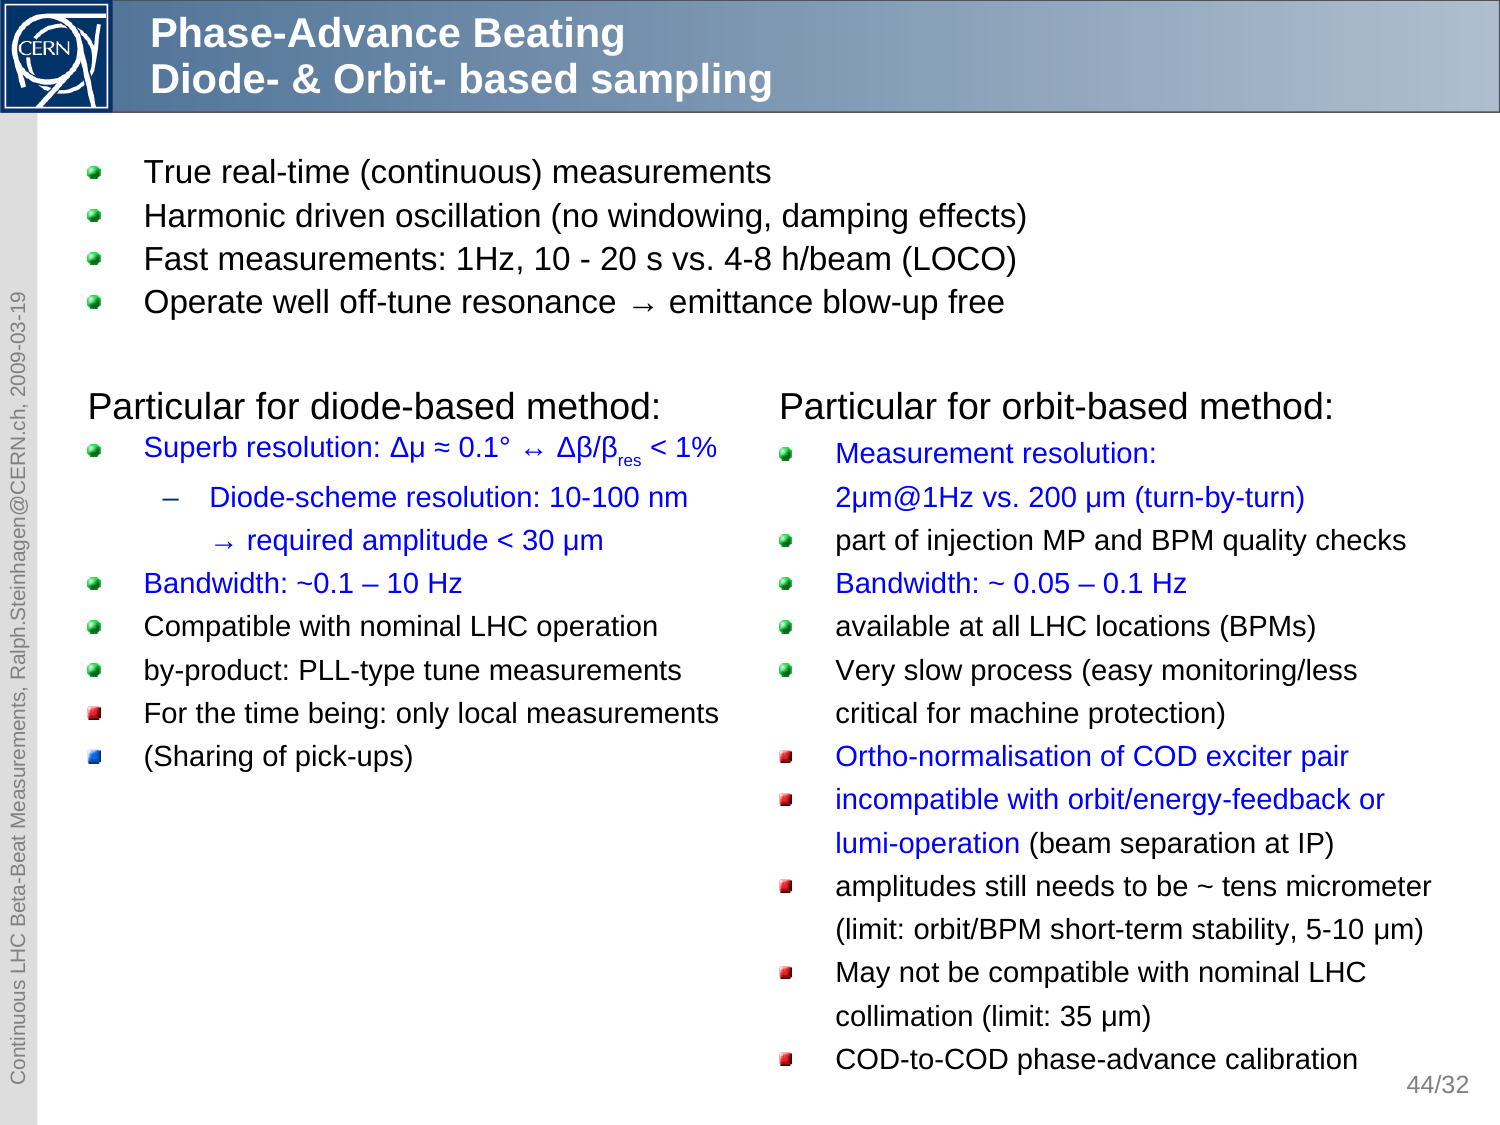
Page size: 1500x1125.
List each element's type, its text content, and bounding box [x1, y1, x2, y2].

list True real-time (continuous) measurements Harmonic driven oscillation (no windowing, damping effects) Fast measurements: 1Hz, 10 - 20 s vs. 4-8 h/beam (LOCO) Operate well off-tune resonance → emittance blow-up free [87, 147, 1447, 355]
picture [0, 0, 113, 113]
list Particular for orbit-based method: Measurement resolution: 2μm@1Hz vs. 200 μm (turn-by-turn) part of injection MP and BPM quality checks Bandwidth: ~ 0.05 – 0.1 Hz available at all LHC locations (BPMs) Very slow process (easy monitoring/less critical for machine protection) Ortho-normalisation of COD exciter pair incompatible with orbit/energy-feedback or lumi-operation (beam separation at IP) amplitudes still needs to be ~ tens micrometer (limit: orbit/BPM short-term stability, 5-10 μm) May not be compatible with nominal LHC collimation (limit: 35 μm) COD-to-COD phase-advance calibration [779, 383, 1438, 1076]
title Phase-Advance Beating Diode- & Orbit- based sampling [150, 0, 1201, 113]
list Particular for diode-based method: Superb resolution: Δμ ≈ 0.1° ↔ Δβ/βres < 1% Diode-scheme resolution: 10-100 nm → required amplitude < 30 μm Bandwidth: ~0.1 – 10 Hz Compatible with nominal LHC operation by-product: PLL-type tune measurements For the time being: only local measurements (Sharing of pick-ups) [87, 383, 747, 1030]
